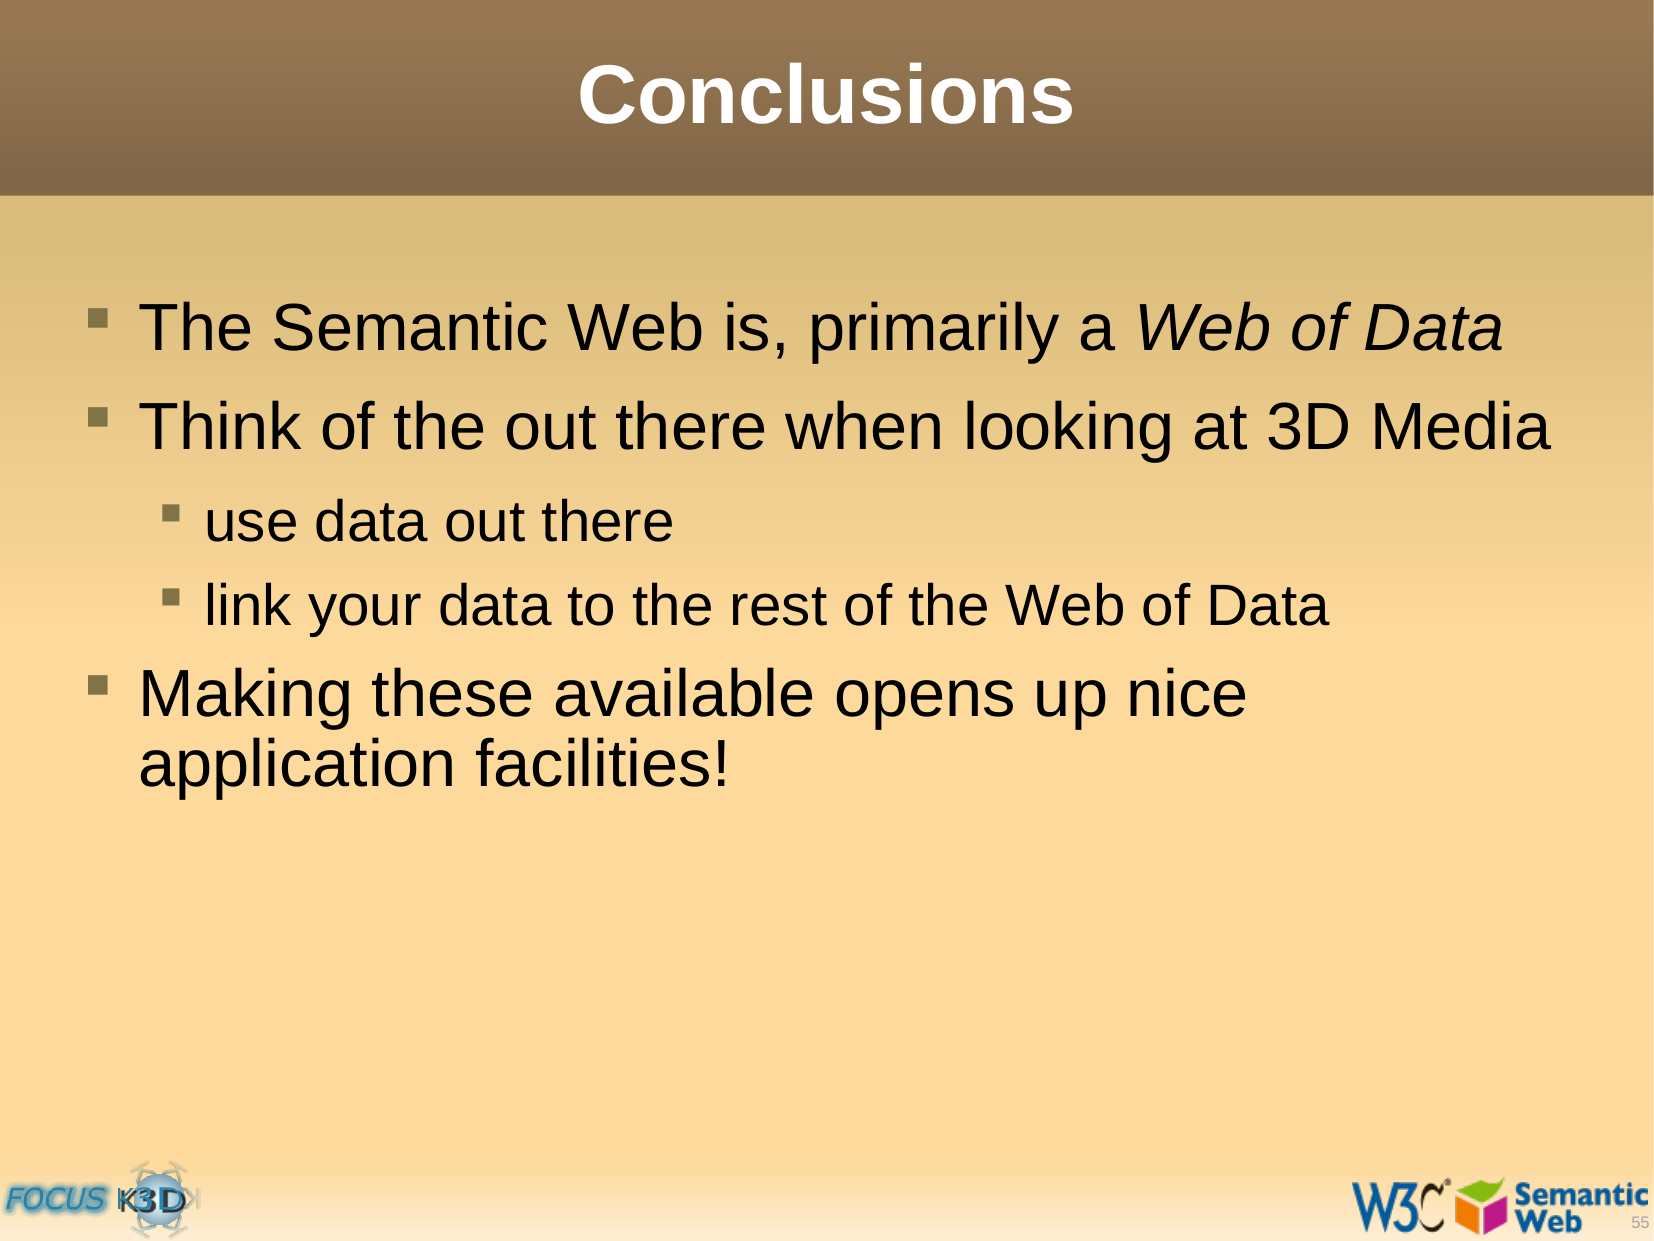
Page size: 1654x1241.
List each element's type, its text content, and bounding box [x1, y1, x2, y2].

list The Semantic Web is, primarily a Web of Data Think of the out there when looking at 3D Media use data out there link your data to the rest of the Web of Data Making these available opens up nice application facilities! [82, 290, 1571, 1109]
title Conclusions [0, 0, 1654, 196]
picture [0, 196, 1654, 1241]
